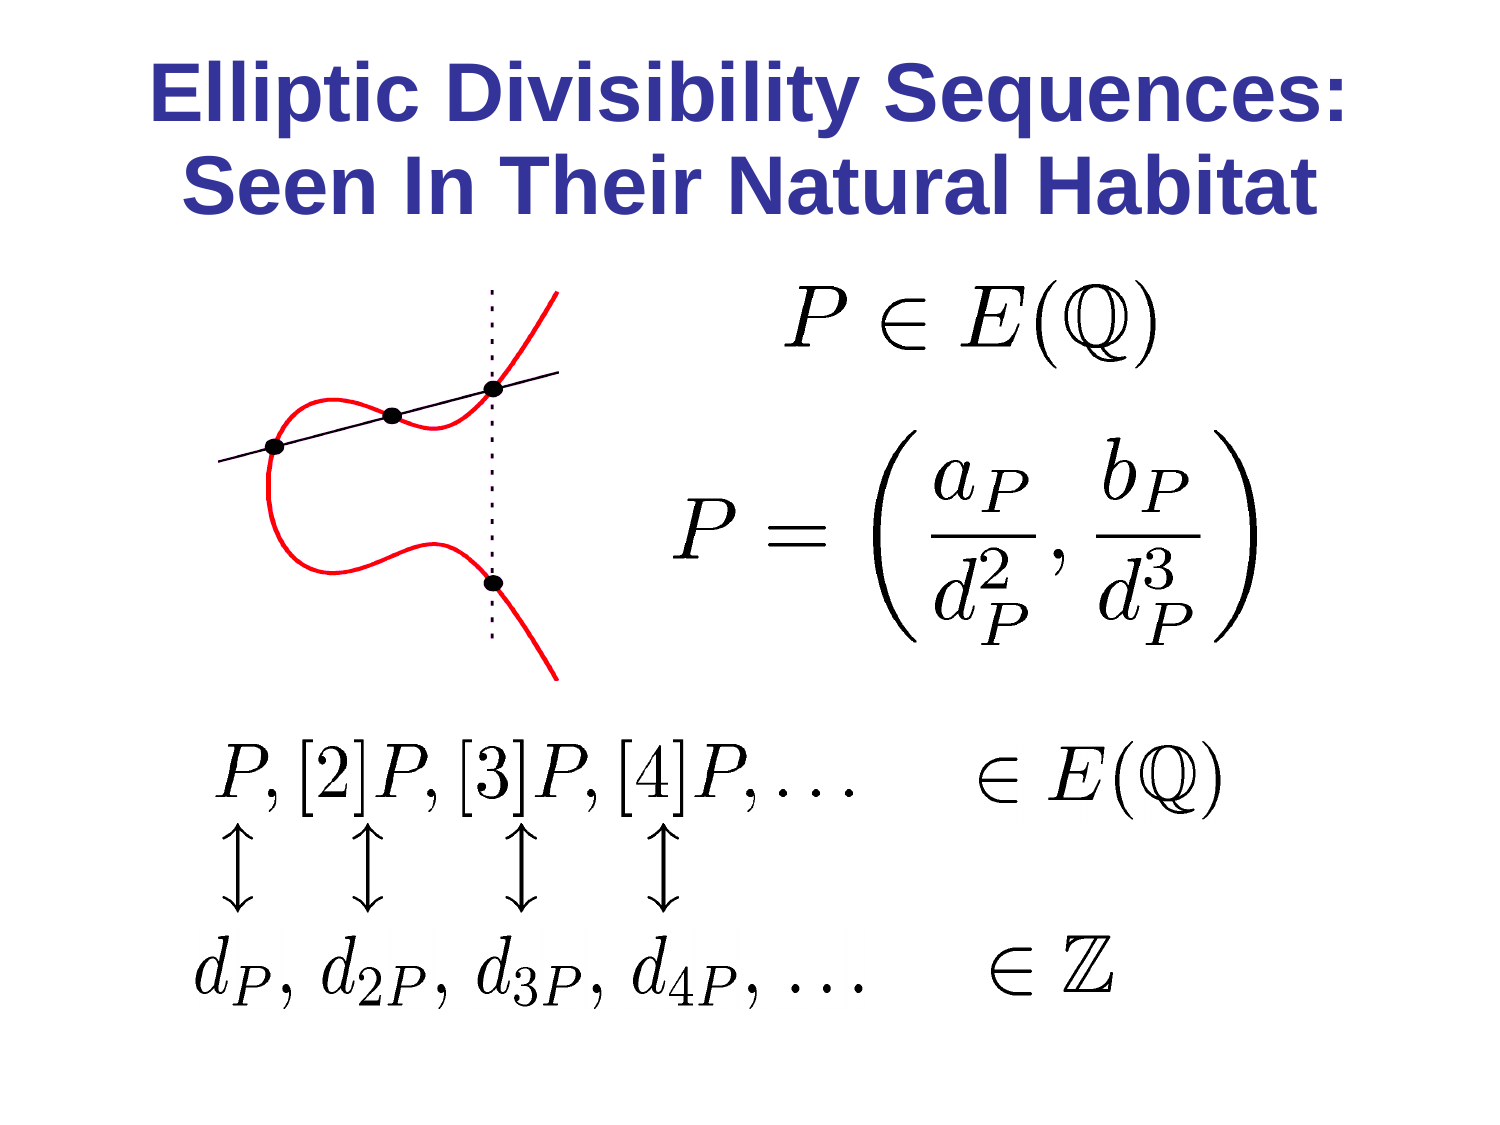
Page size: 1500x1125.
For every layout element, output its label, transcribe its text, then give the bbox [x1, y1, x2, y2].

picture [986, 928, 1117, 1002]
picture [667, 278, 1258, 650]
picture [974, 739, 1223, 825]
picture [206, 729, 871, 917]
picture [218, 290, 559, 681]
title Elliptic Divisibility Sequences: Seen In Their Natural Habitat [75, 31, 1426, 247]
picture [194, 928, 868, 1011]
